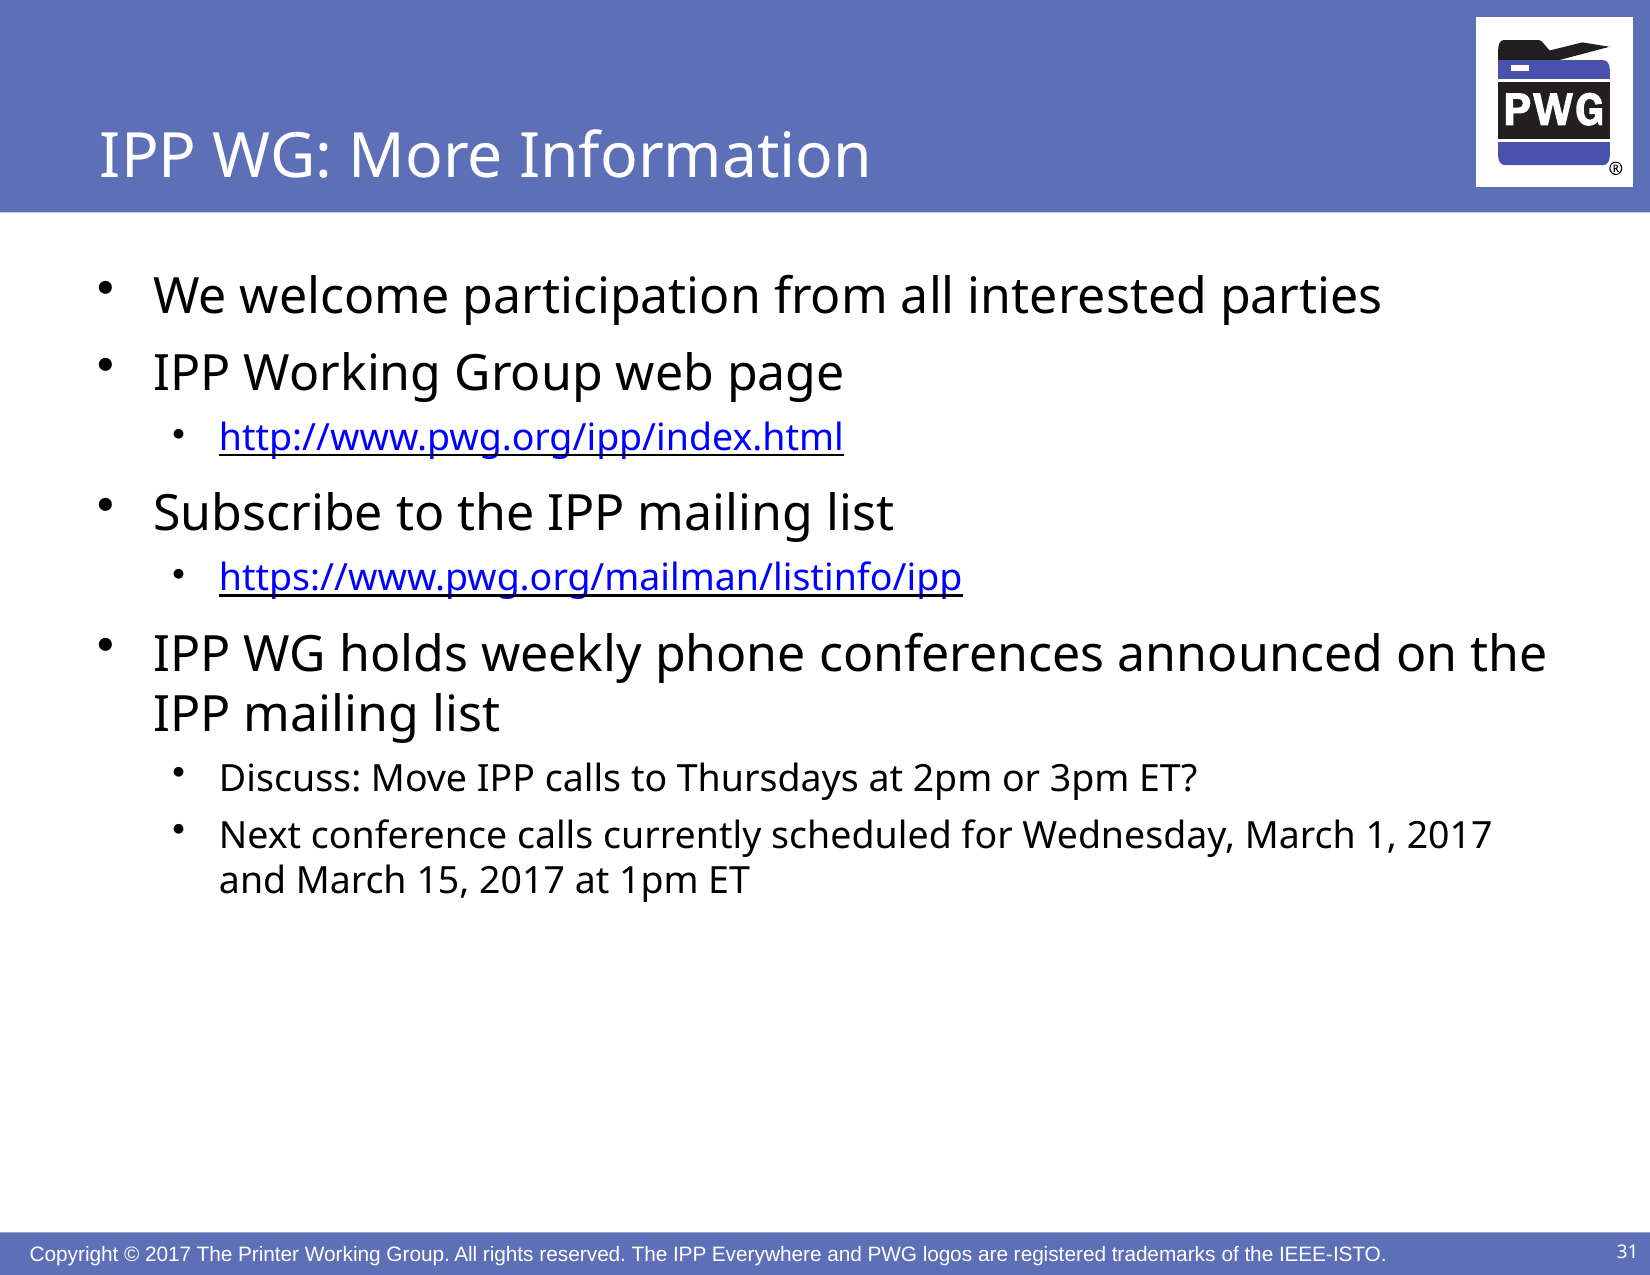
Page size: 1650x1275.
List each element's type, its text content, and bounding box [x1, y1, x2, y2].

list We welcome participation from all interested parties IPP Working Group web page http://www.pwg.org/ipp/index.html Subscribe to the IPP mailing list https://www.pwg.org/mailman/listinfo/ipp IPP WG holds weekly phone conferences announced on the IPP mailing list Discuss: Move IPP calls to Thursdays at 2pm or 3pm ET? Next conference calls currently scheduled for Wednesday, March 1, 2017 and March 15, 2017 at 1pm ET [82, 255, 1568, 1234]
title IPP WG: More Information [82, 8, 1449, 198]
